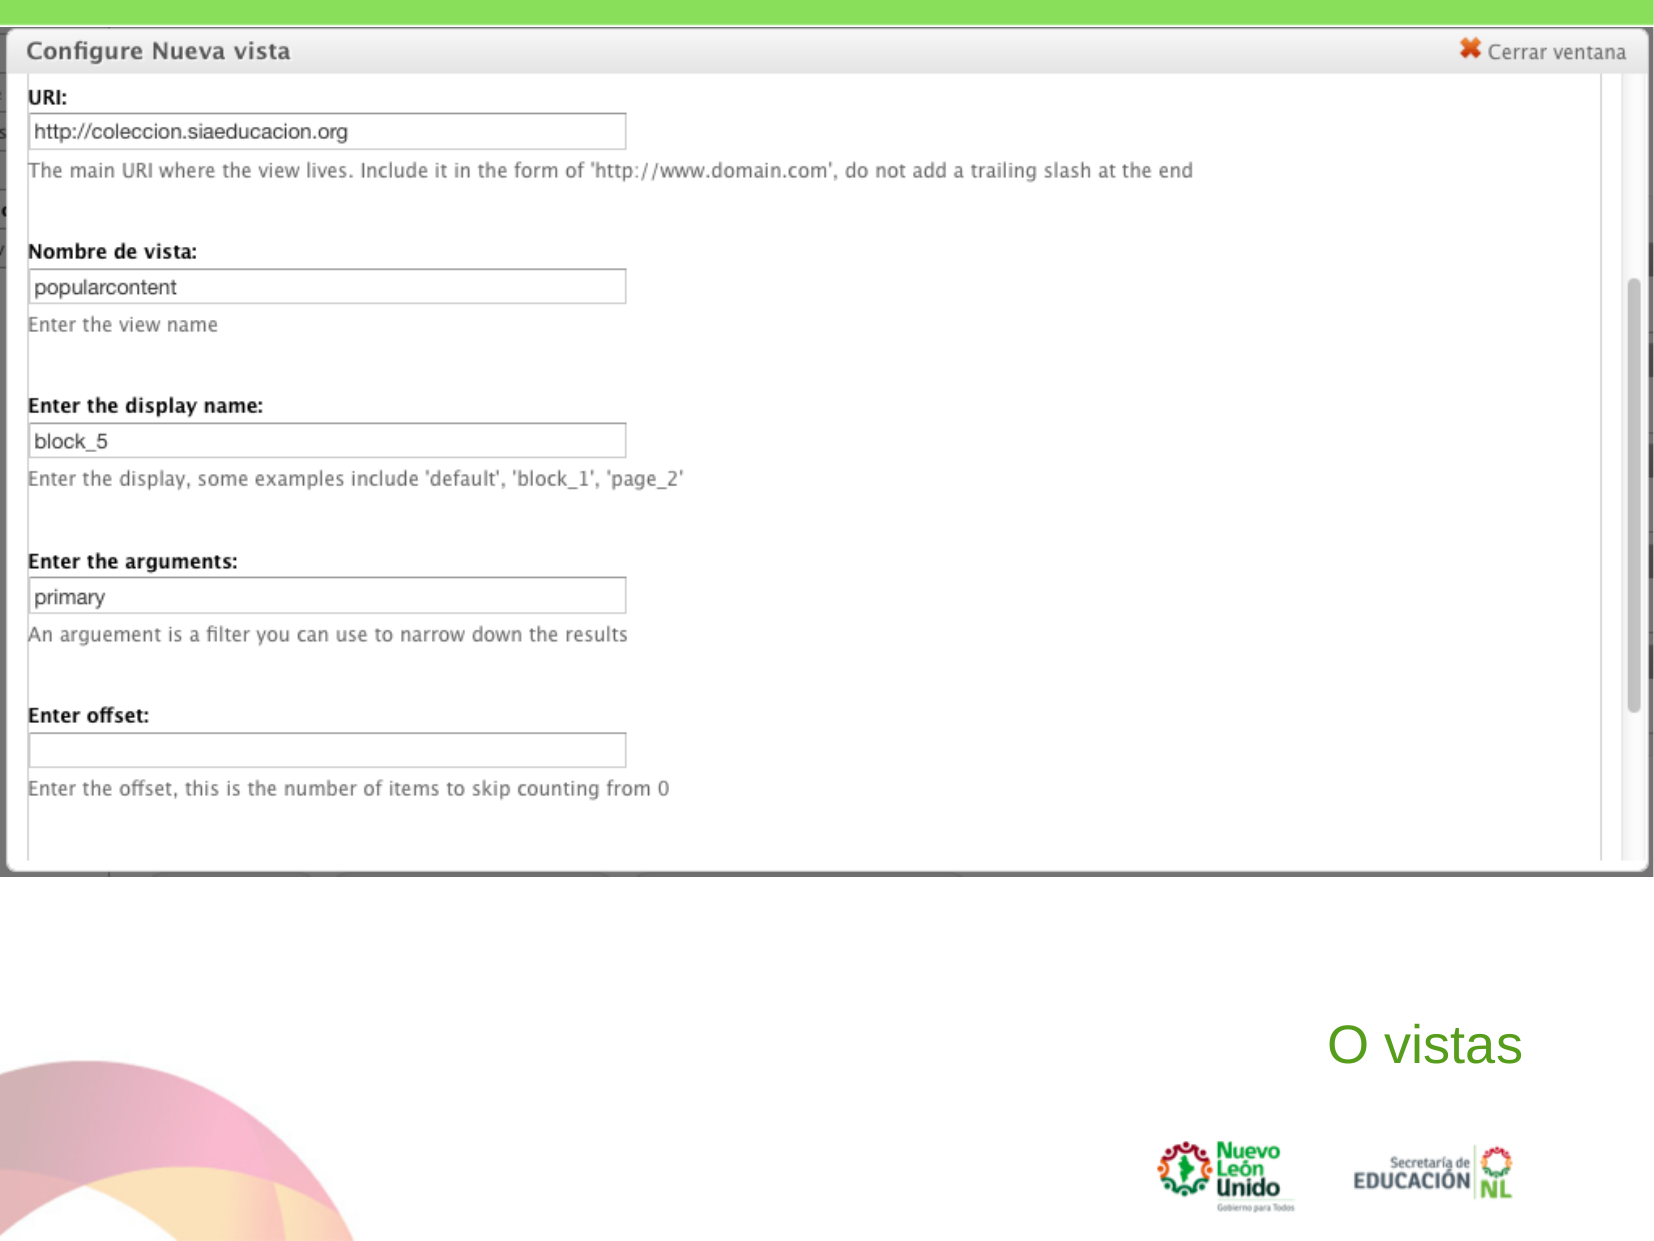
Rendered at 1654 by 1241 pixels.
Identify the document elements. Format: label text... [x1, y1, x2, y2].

text_box O vistas [1312, 1006, 1613, 1088]
picture [0, 0, 1654, 1241]
